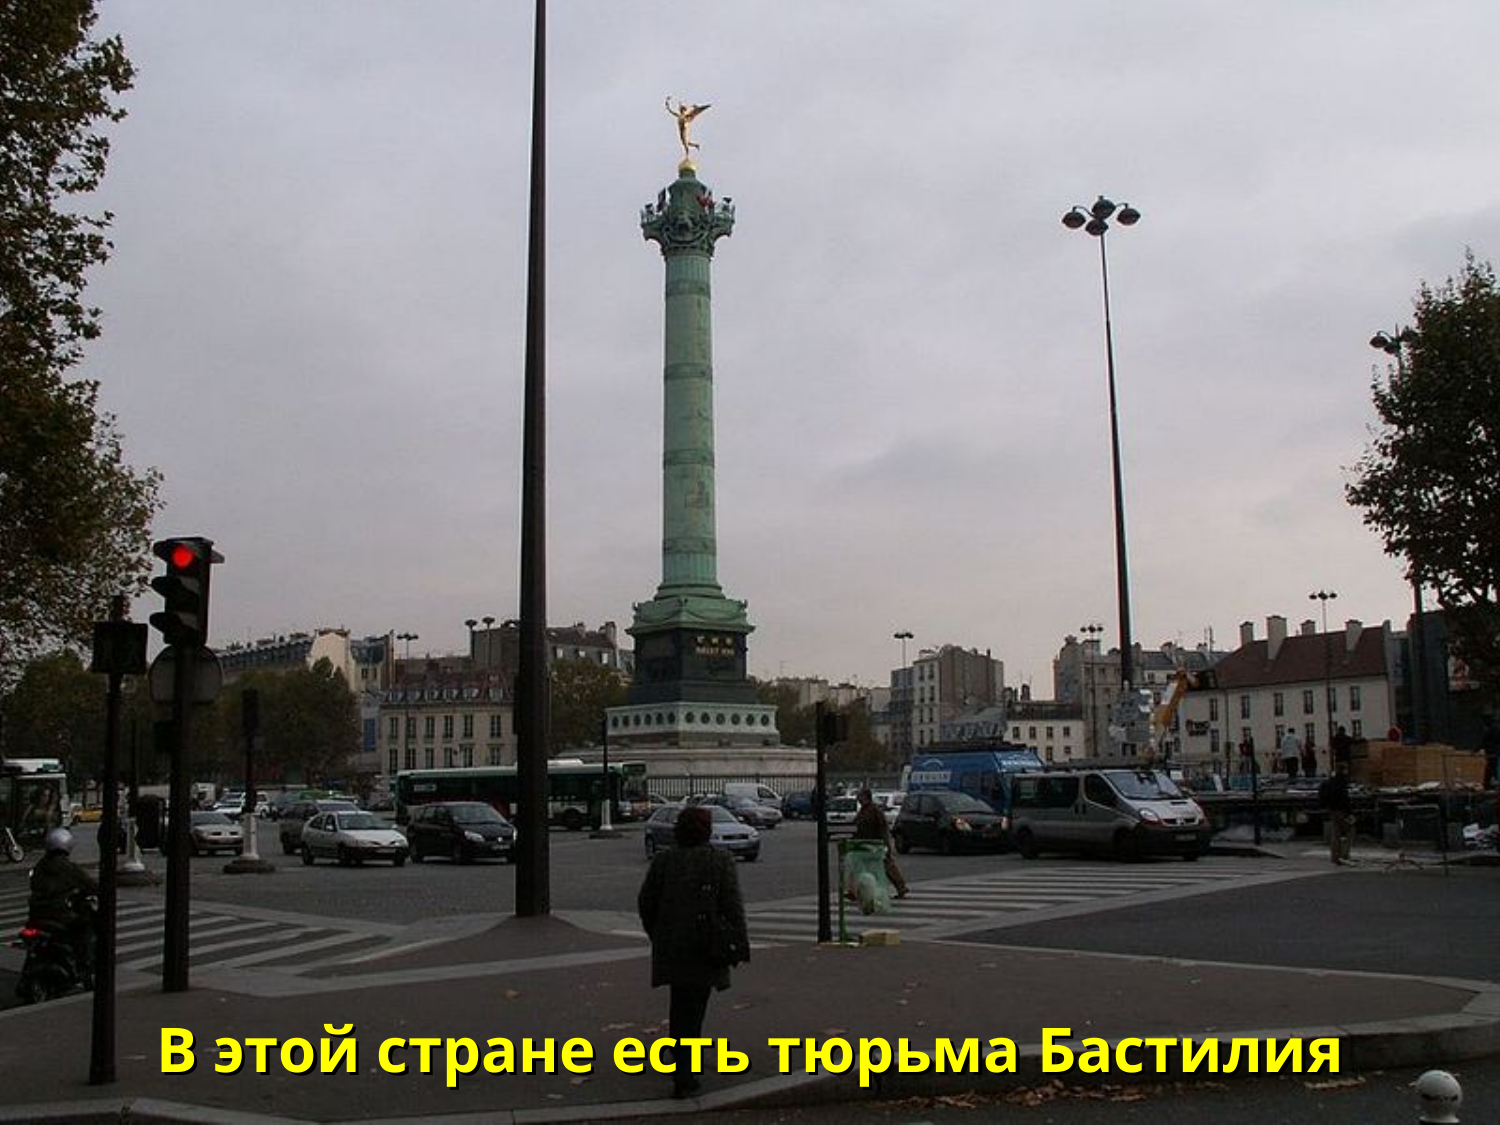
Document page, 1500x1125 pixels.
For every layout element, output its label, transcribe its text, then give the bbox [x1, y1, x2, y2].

list В этой стране есть тюрьма Бастилия [75, 1011, 1426, 1125]
picture [0, 0, 1500, 1125]
